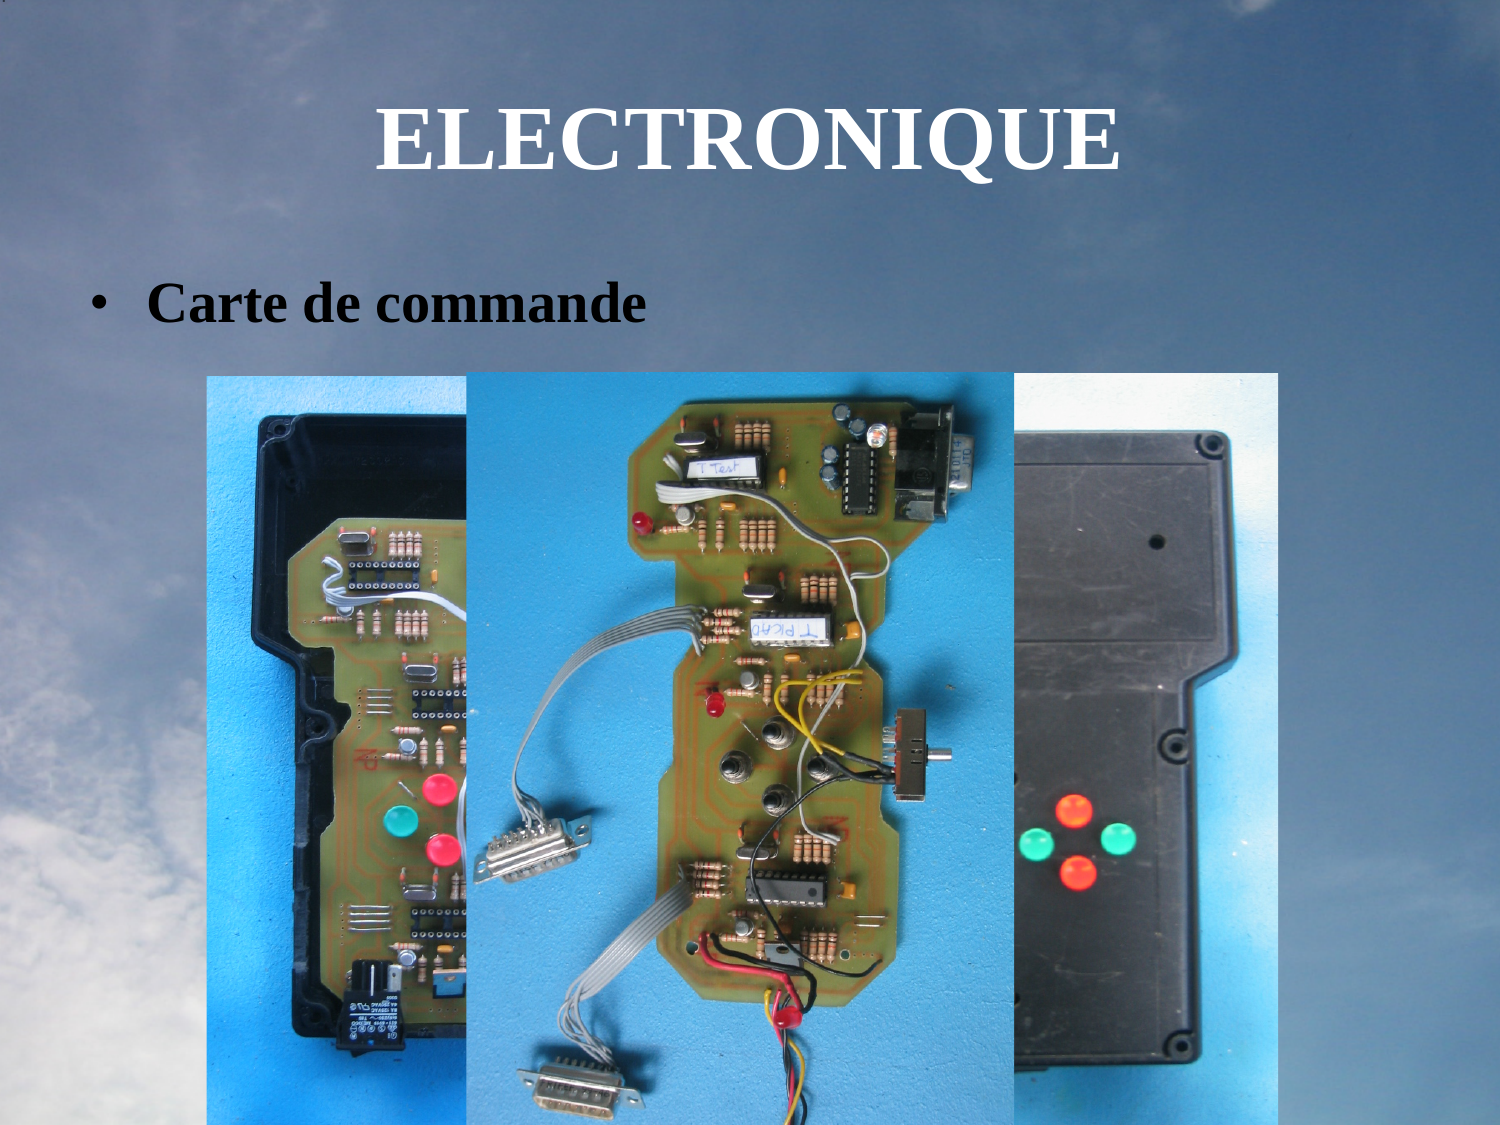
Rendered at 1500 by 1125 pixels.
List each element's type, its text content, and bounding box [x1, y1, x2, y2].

picture [0, 0, 1500, 1125]
list Carte de commande [75, 262, 1426, 622]
title ELECTRONIQUE [75, 45, 1426, 233]
